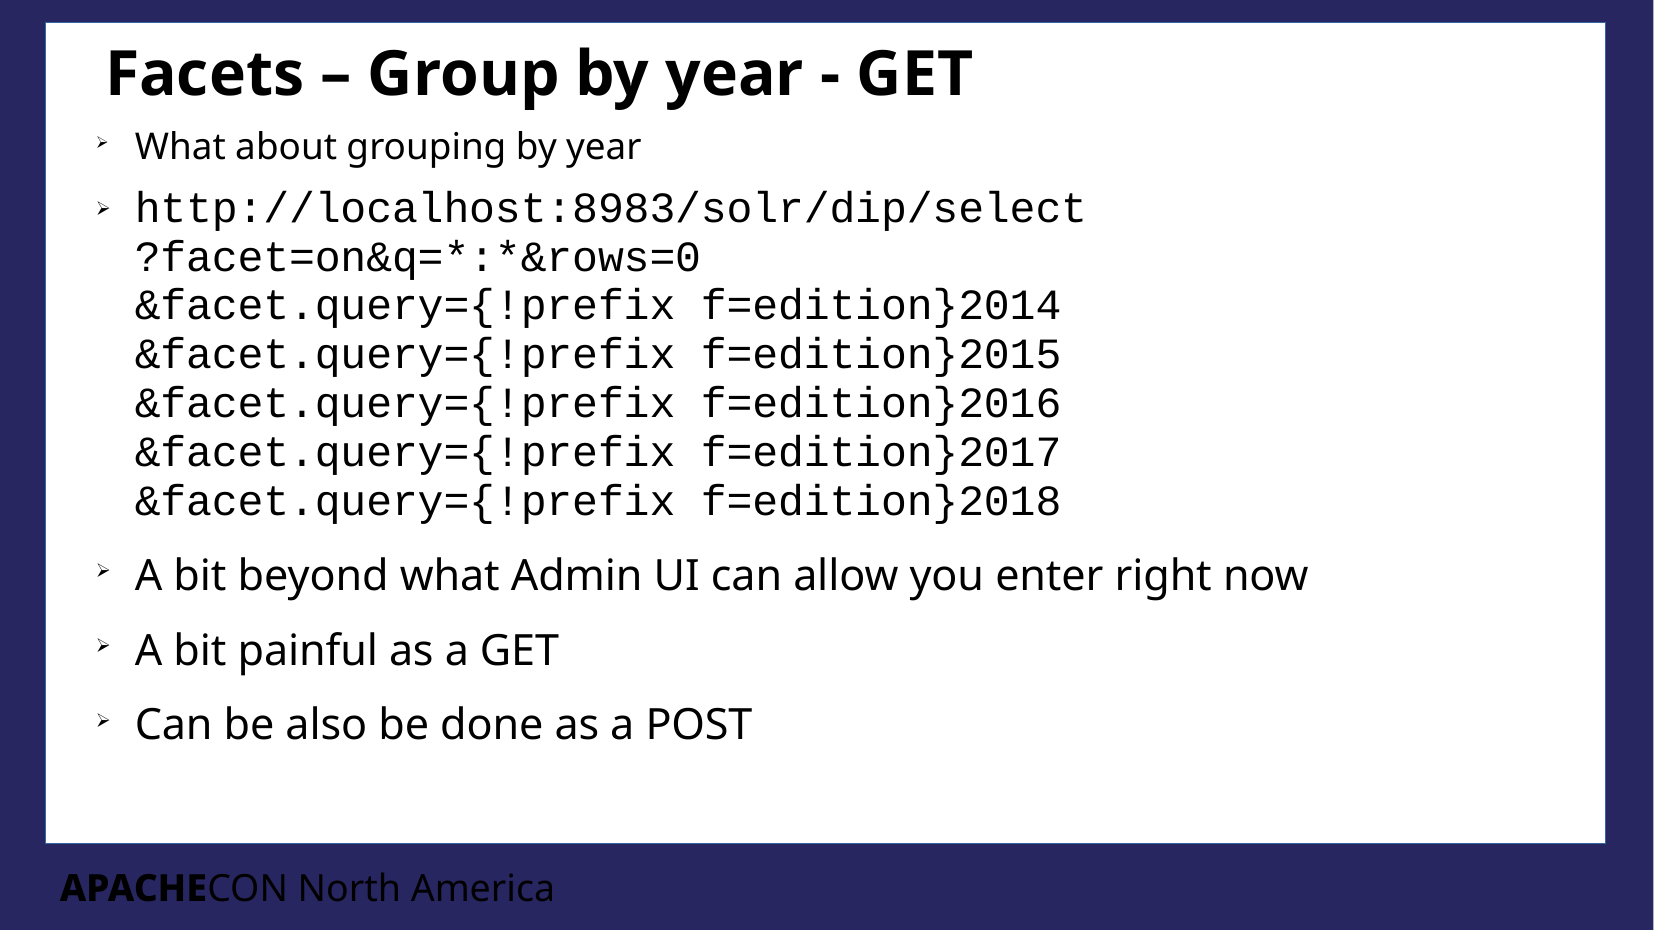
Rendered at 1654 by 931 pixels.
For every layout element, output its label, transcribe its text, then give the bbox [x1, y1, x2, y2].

title Facets – Group by year - GET [105, 32, 1546, 110]
list What about grouping by year http://localhost:8983/solr/dip/select ?facet=on&q=*:*&rows=0 &facet.query={!prefix f=edition}2014 &facet.query={!prefix f=edition}2015 &facet.query={!prefix f=edition}2016 &facet.query={!prefix f=edition}2017 &facet.query={!prefix f=edition}2018 A bit beyond what Admin UI can allow you enter right now A bit painful as a GET Can be also be done as a POST [82, 120, 1571, 757]
